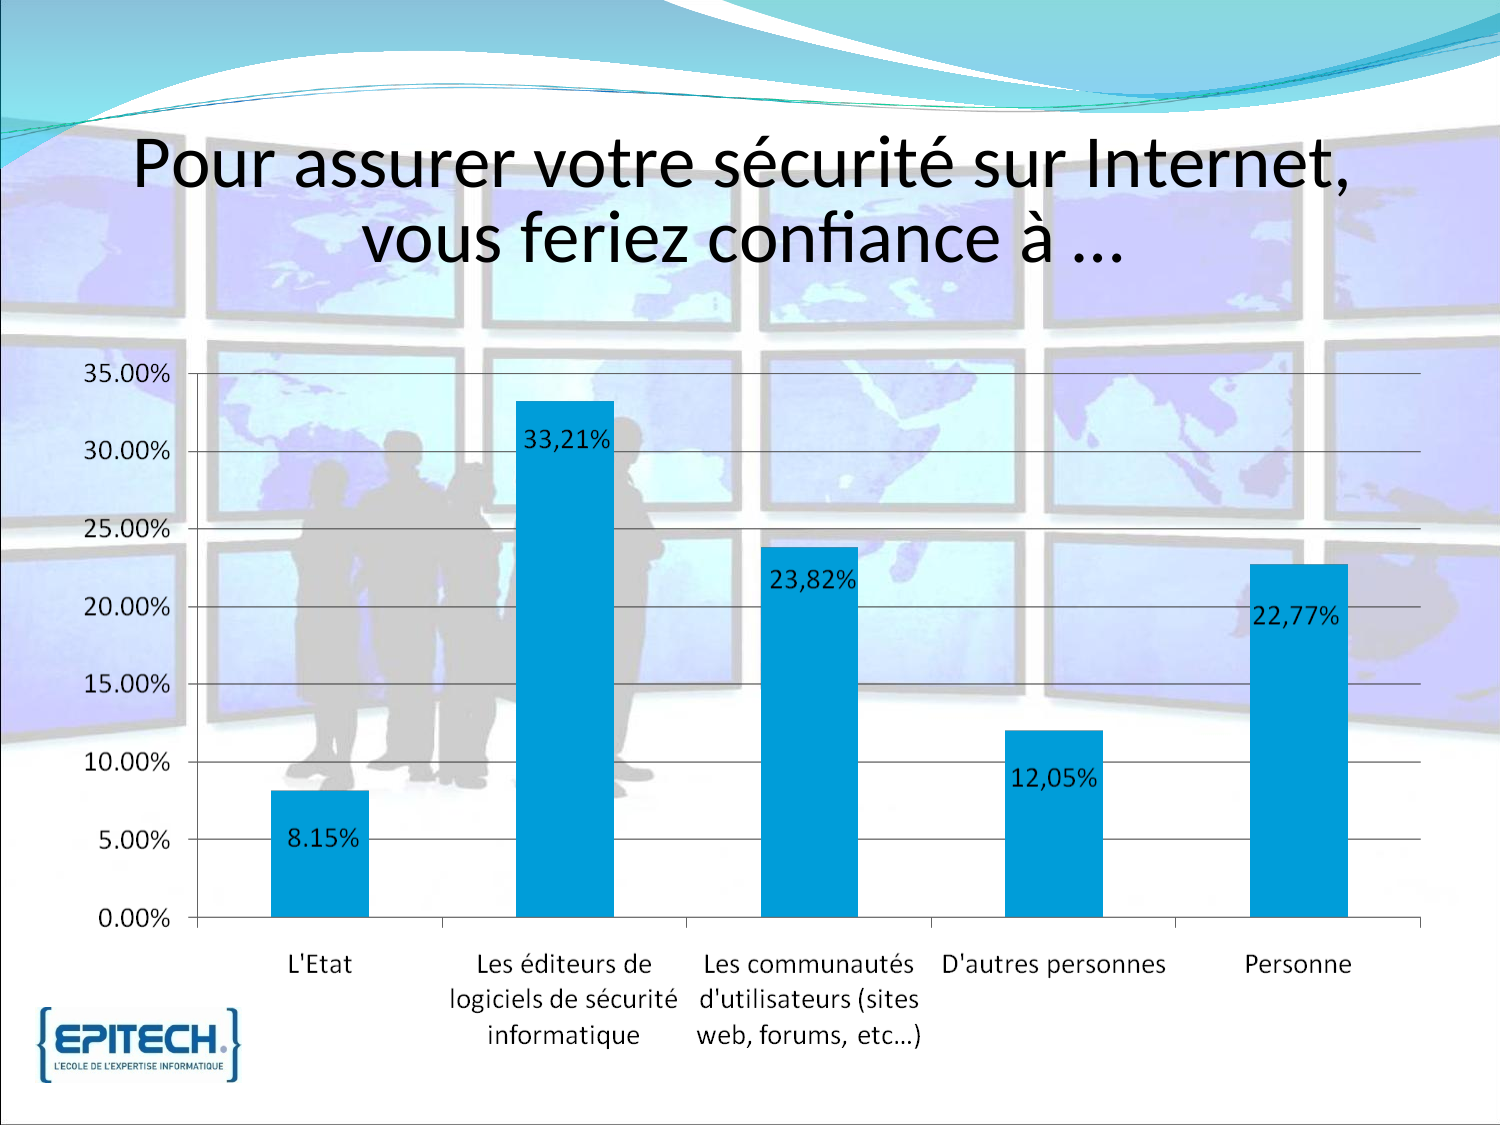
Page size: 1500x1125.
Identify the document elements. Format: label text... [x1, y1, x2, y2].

picture [0, 0, 1500, 1125]
title Pour assurer votre sécurité sur Internet, vous feriez confiance à … [67, 0, 1418, 282]
